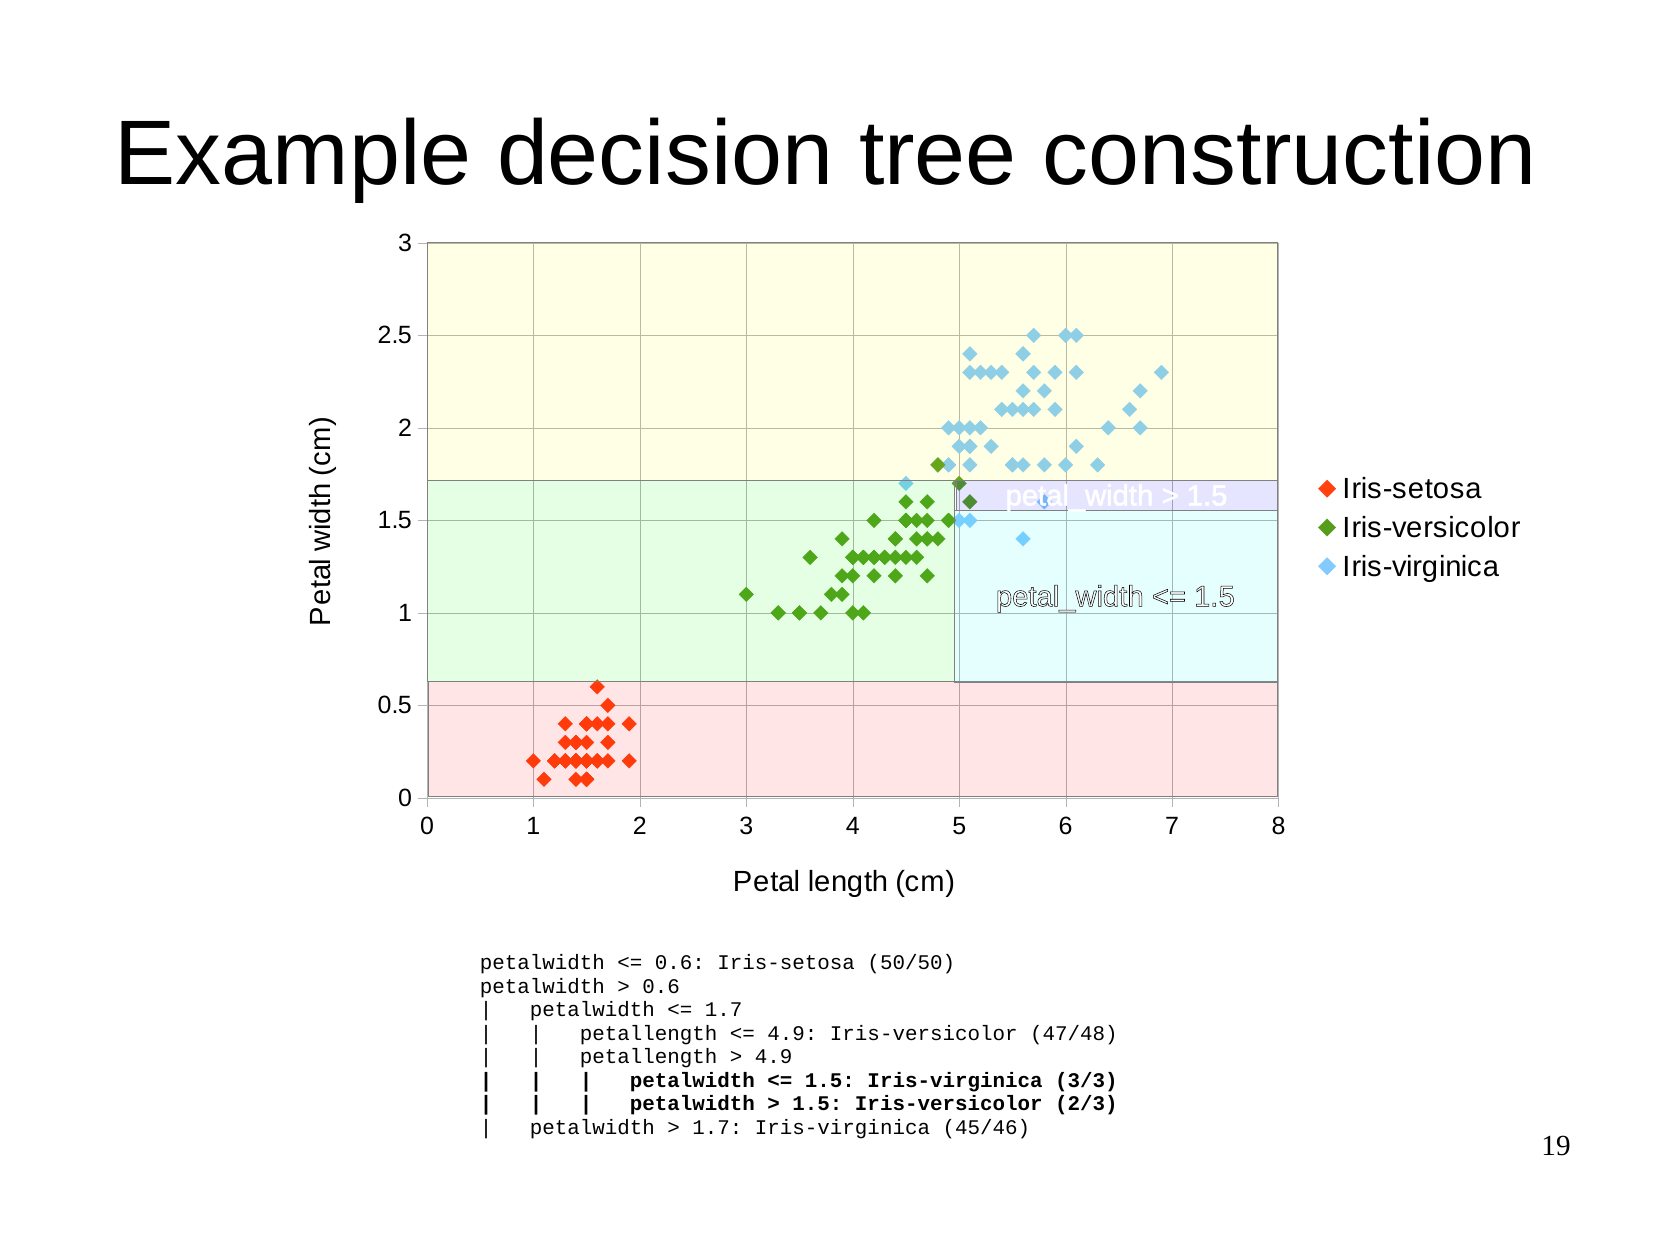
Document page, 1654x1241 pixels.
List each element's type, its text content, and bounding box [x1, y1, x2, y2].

text_box petalwidth <= 0.6: Iris-setosa (50/50) petalwidth > 0.6 | petalwidth <= 1.7 | | petallength <= 4.9: Iris-versicolor (47/48) | | petallength > 4.9 | | | petalwidth <= 1.5: Iris-virginica (3/3) | | | petalwidth > 1.5: Iris-versicolor (2/3) | petalwidth > 1.7: Iris-virginica (45/46) [465, 945, 1186, 1172]
text_box petal_width > 1.5 [956, 480, 1278, 511]
title Example decision tree construction [82, 49, 1571, 257]
picture [727, 856, 961, 907]
picture [294, 411, 346, 632]
text_box [427, 242, 1278, 797]
text_box petal_width <= 1.5 [954, 510, 1278, 683]
picture [377, 257, 1286, 840]
picture [1308, 466, 1531, 589]
